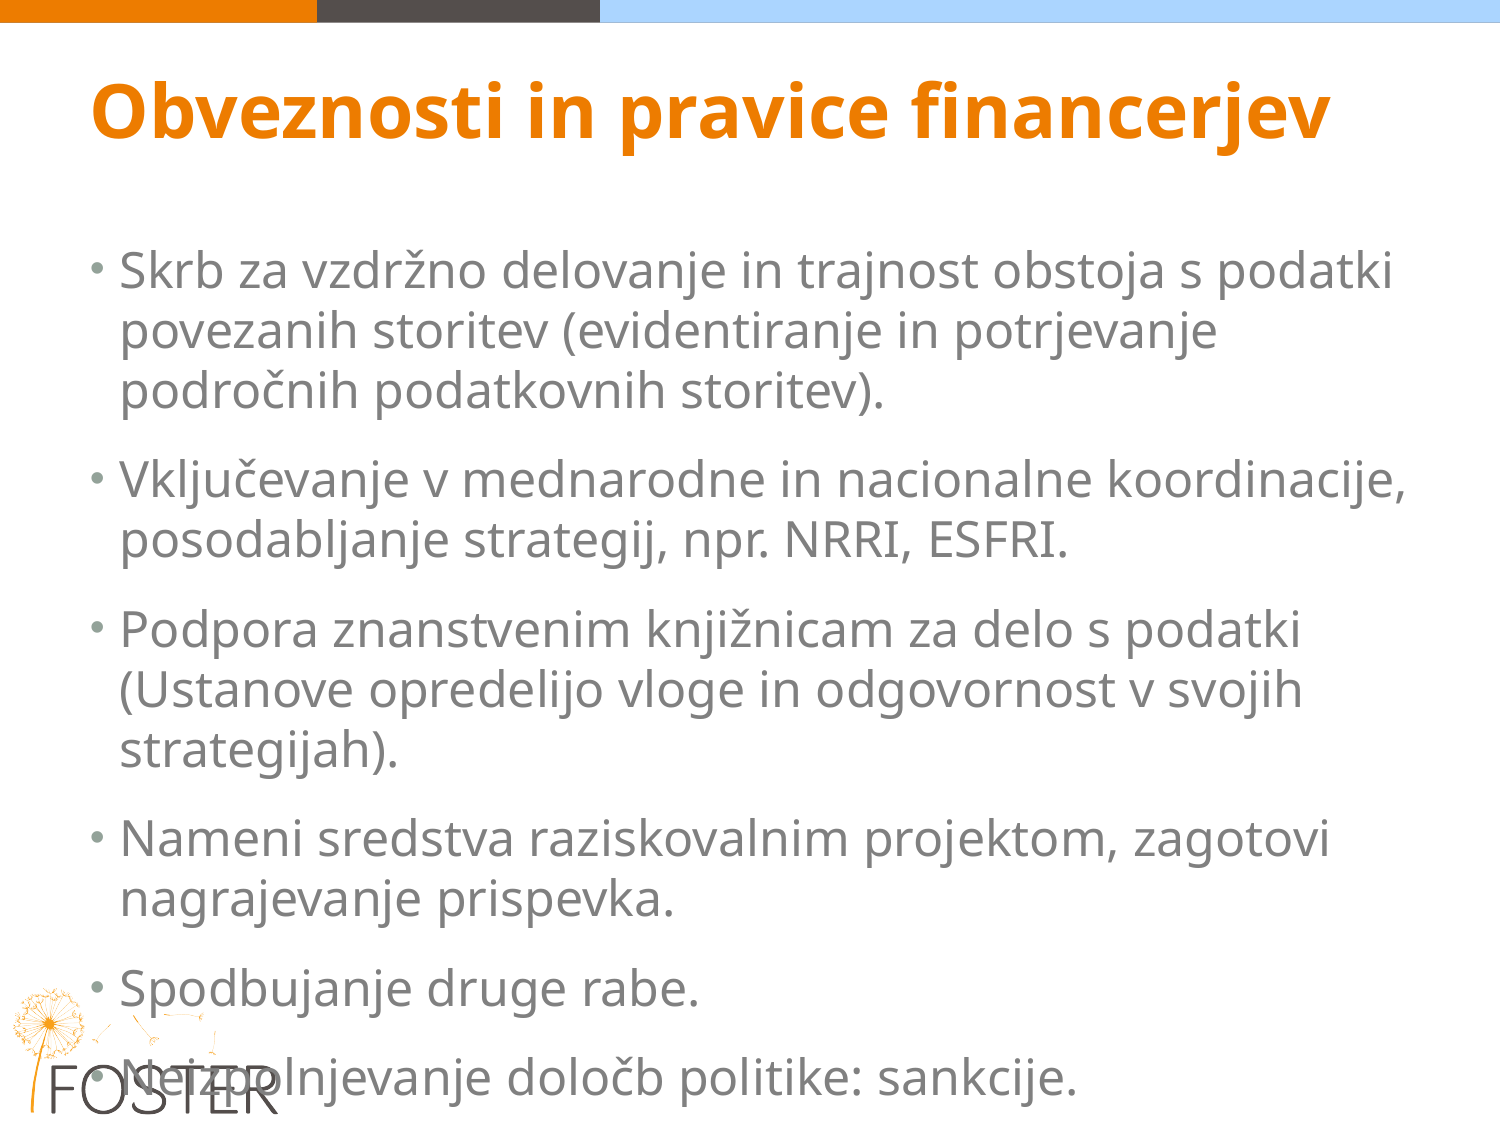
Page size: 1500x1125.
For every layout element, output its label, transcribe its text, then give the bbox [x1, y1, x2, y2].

picture [260, 1071, 276, 1092]
picture [13, 988, 278, 1125]
title Obveznosti in pravice financerjev [75, 55, 1425, 219]
list Skrb za vzdržno delovanje in trajnost obstoja s podatki povezanih storitev (evidentiranje in potrjevanje področnih podatkovnih storitev). Vključevanje v mednarodne in nacionalne koordinacije, posodabljanje strategij, npr. NRRI, ESFRI. Podpora znanstvenim knjižnicam za delo s podatki (Ustanove opredelijo vloge in odgovornost v svojih strategijah). Nameni sredstva raziskovalnim projektom, zagotovi nagrajevanje prispevka. Spodbujanje druge rabe. Neizpolnjevanje določb politike: sankcije. [75, 230, 1425, 1031]
